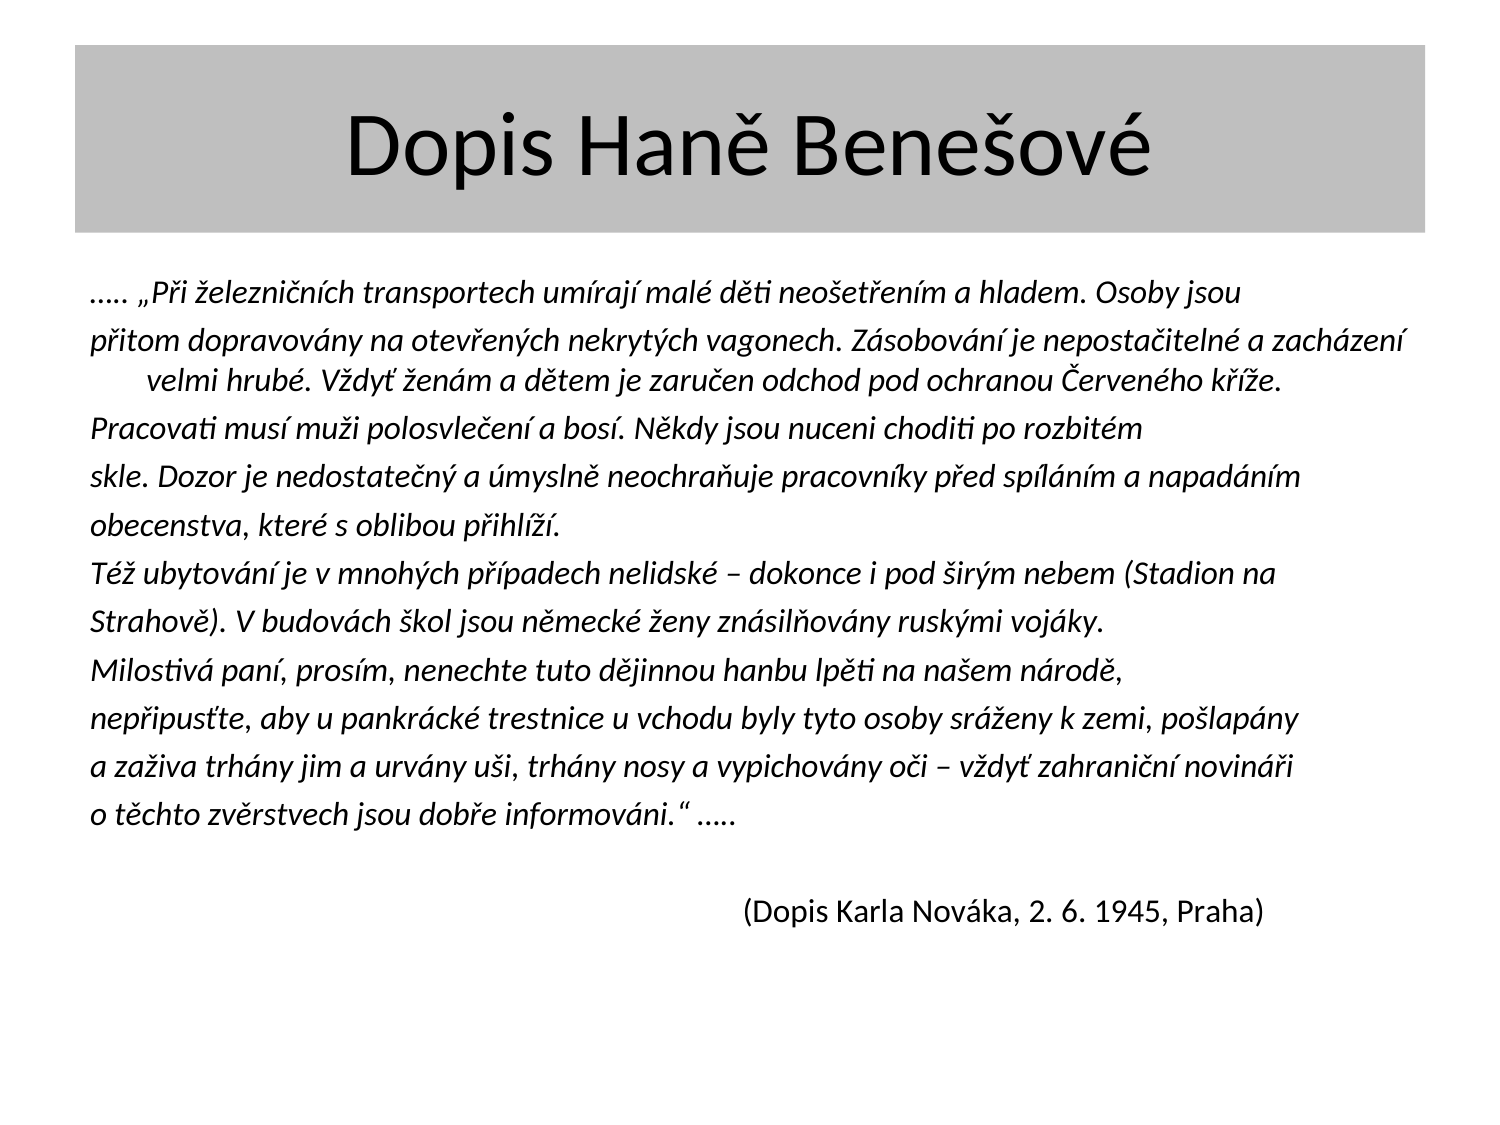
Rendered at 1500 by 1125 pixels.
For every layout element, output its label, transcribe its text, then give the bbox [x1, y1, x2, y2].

title Dopis Haně Benešové [75, 45, 1426, 233]
list ….. „Při železničních transportech umírají malé děti neošetřením a hladem. Osoby jsou přitom dopravovány na otevřených nekrytých vagonech. Zásobování je nepostačitelné a zacházení velmi hrubé. Vždyť ženám a dětem je zaručen odchod pod ochranou Červeného kříže. Pracovati musí muži polosvlečení a bosí. Někdy jsou nuceni choditi po rozbitém skle. Dozor je nedostatečný a úmyslně neochraňuje pracovníky před spíláním a napadáním obecenstva, které s oblibou přihlíží. Též ubytování je v mnohých případech nelidské – dokonce i pod širým nebem (Stadion na Strahově). V budovách škol jsou německé ženy znásilňovány ruskými vojáky. Milostivá paní, prosím, nenechte tuto dějinnou hanbu lpěti na našem národě, nepřipusťte, aby u pankrácké trestnice u vchodu byly tyto osoby sráženy k zemi, pošlapány a zaživa trhány jim a urvány uši, trhány nosy a vypichovány oči – vždyť zahraniční novináři o těchto zvěrstvech jsou dobře informováni.“ ….. (Dopis Karla Nováka, 2. 6. 1945, Praha) [75, 262, 1426, 1006]
